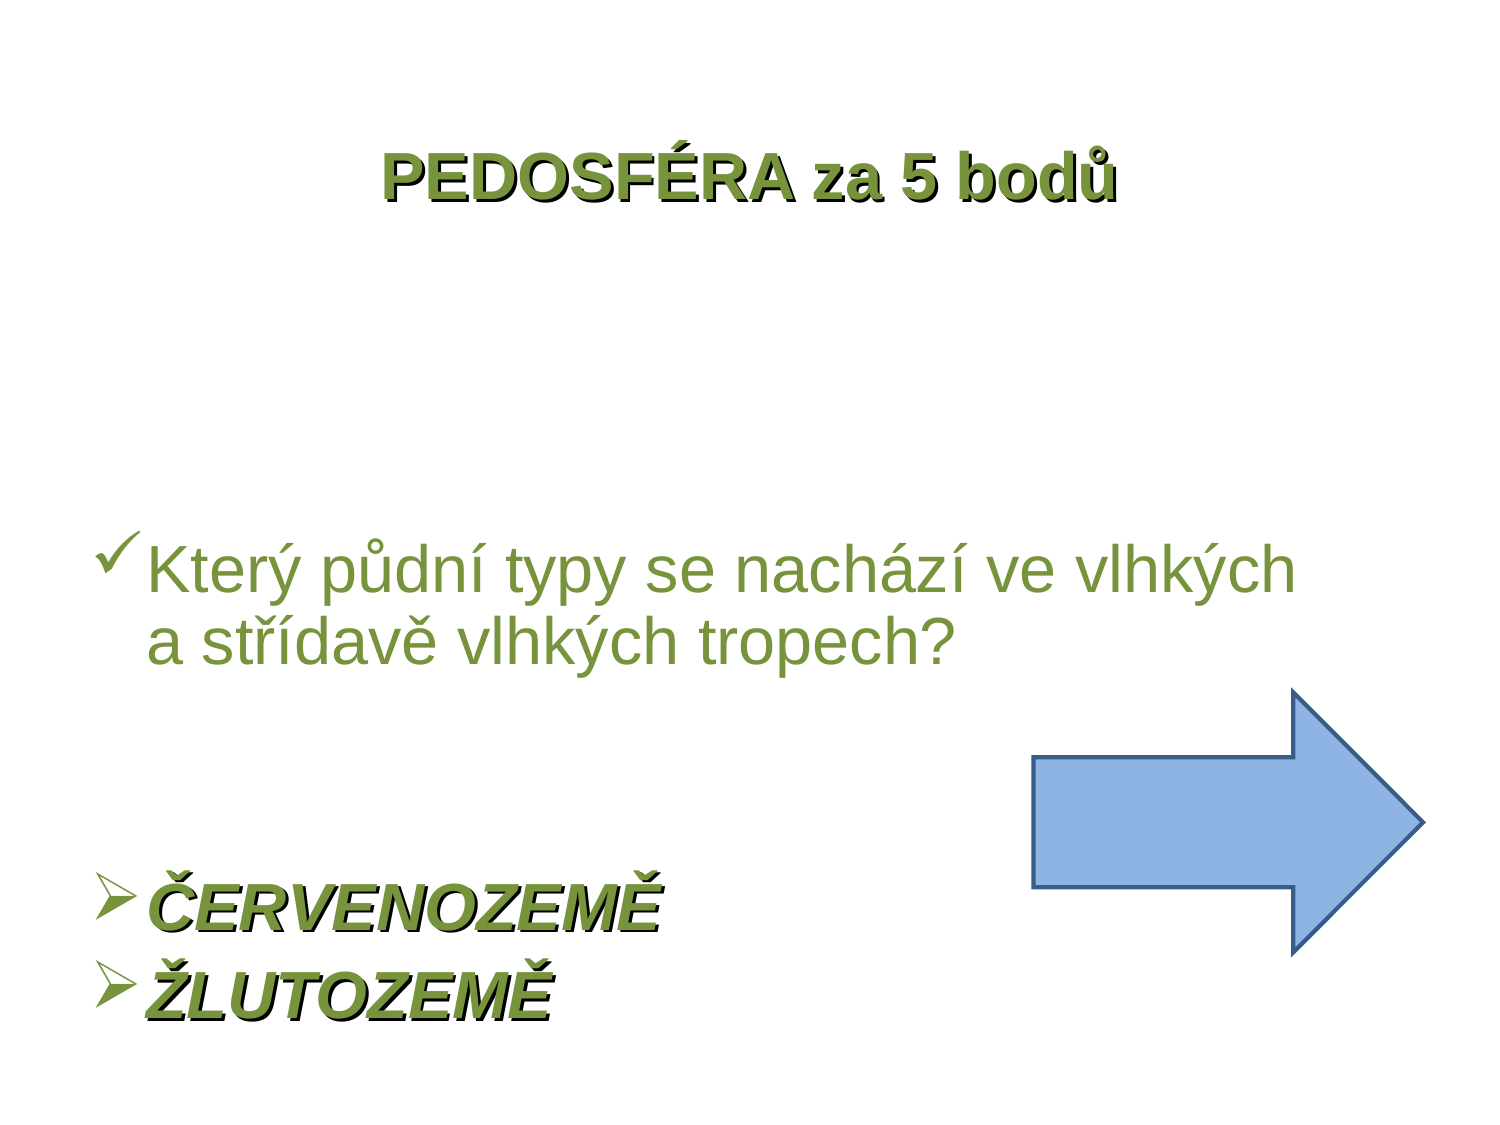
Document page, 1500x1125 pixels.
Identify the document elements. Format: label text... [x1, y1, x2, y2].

text_box [1033, 692, 1424, 953]
list Který půdní typy se nachází ve vlhkých a střídavě vlhkých tropech? ČERVENOZEMĚ ŽLUTOZEMĚ [75, 527, 1426, 1079]
title PEDOSFÉRA za 5 bodů [75, 113, 1426, 233]
